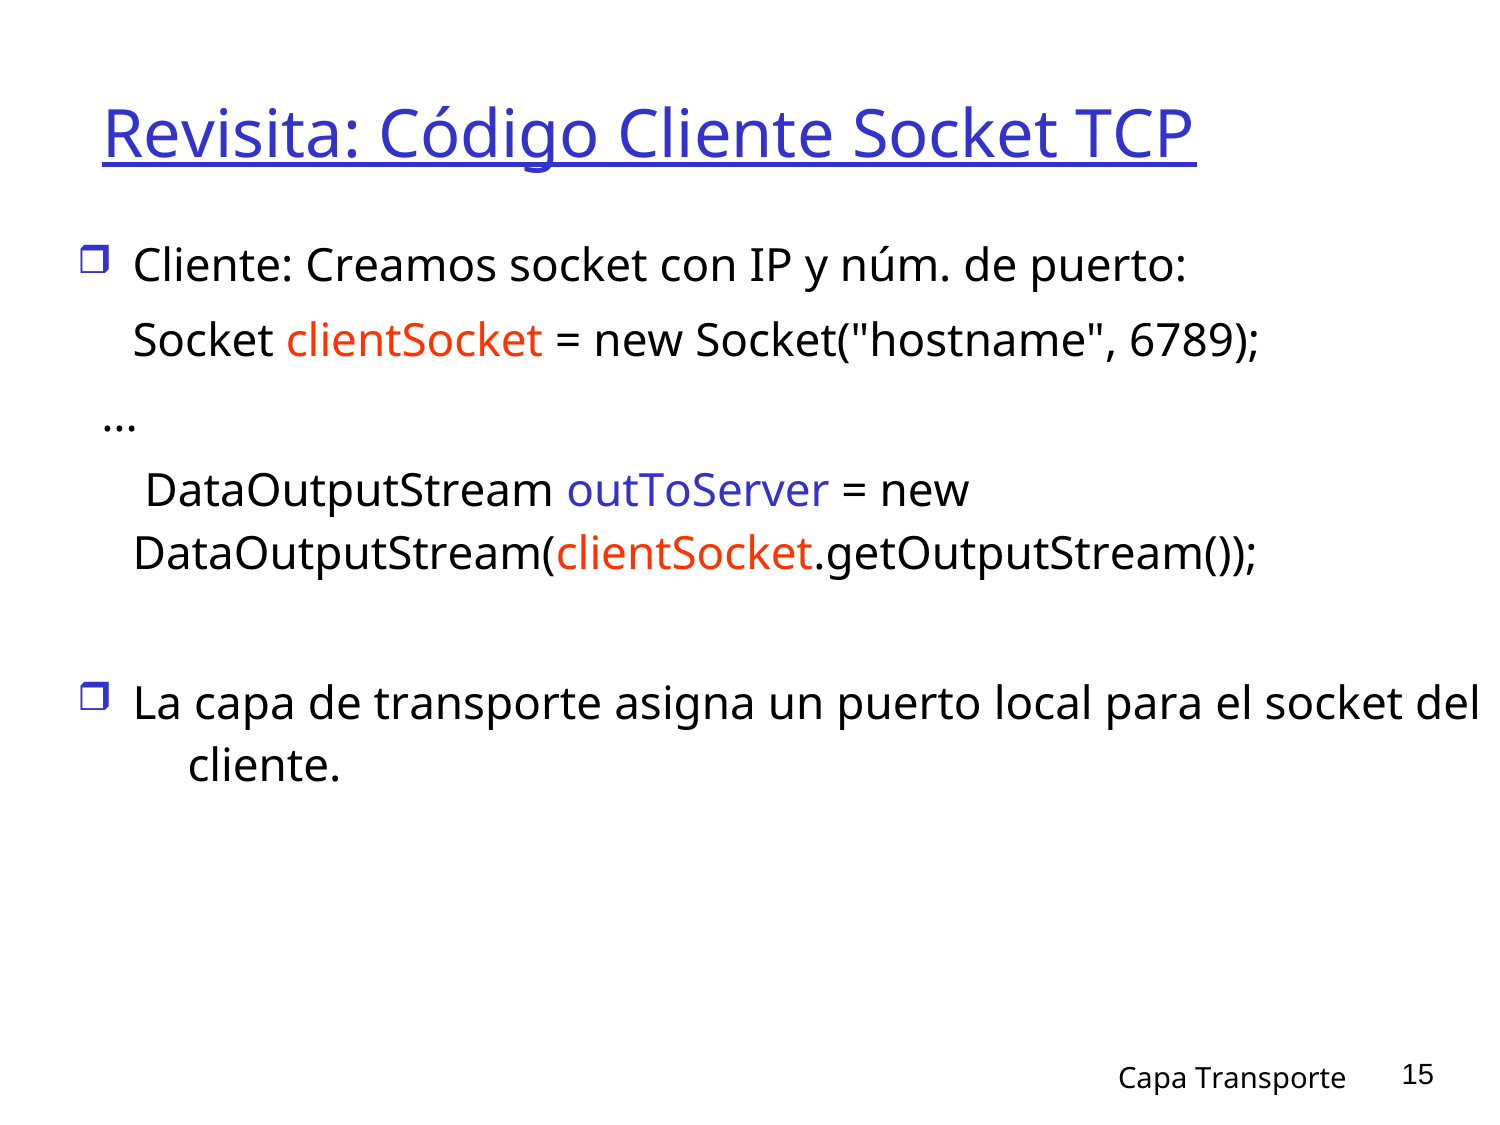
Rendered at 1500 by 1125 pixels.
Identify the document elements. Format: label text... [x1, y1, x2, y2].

list Cliente: Creamos socket con IP y núm. de puerto: Socket clientSocket = new Socket("hostname", 6789); ... DataOutputStream outToServer = new DataOutputStream(clientSocket.getOutputStream()); La capa de transporte asigna un puerto local para el socket del cliente. [62, 224, 1500, 1051]
title Revisita: Código Cliente Socket TCP [87, 37, 1438, 224]
